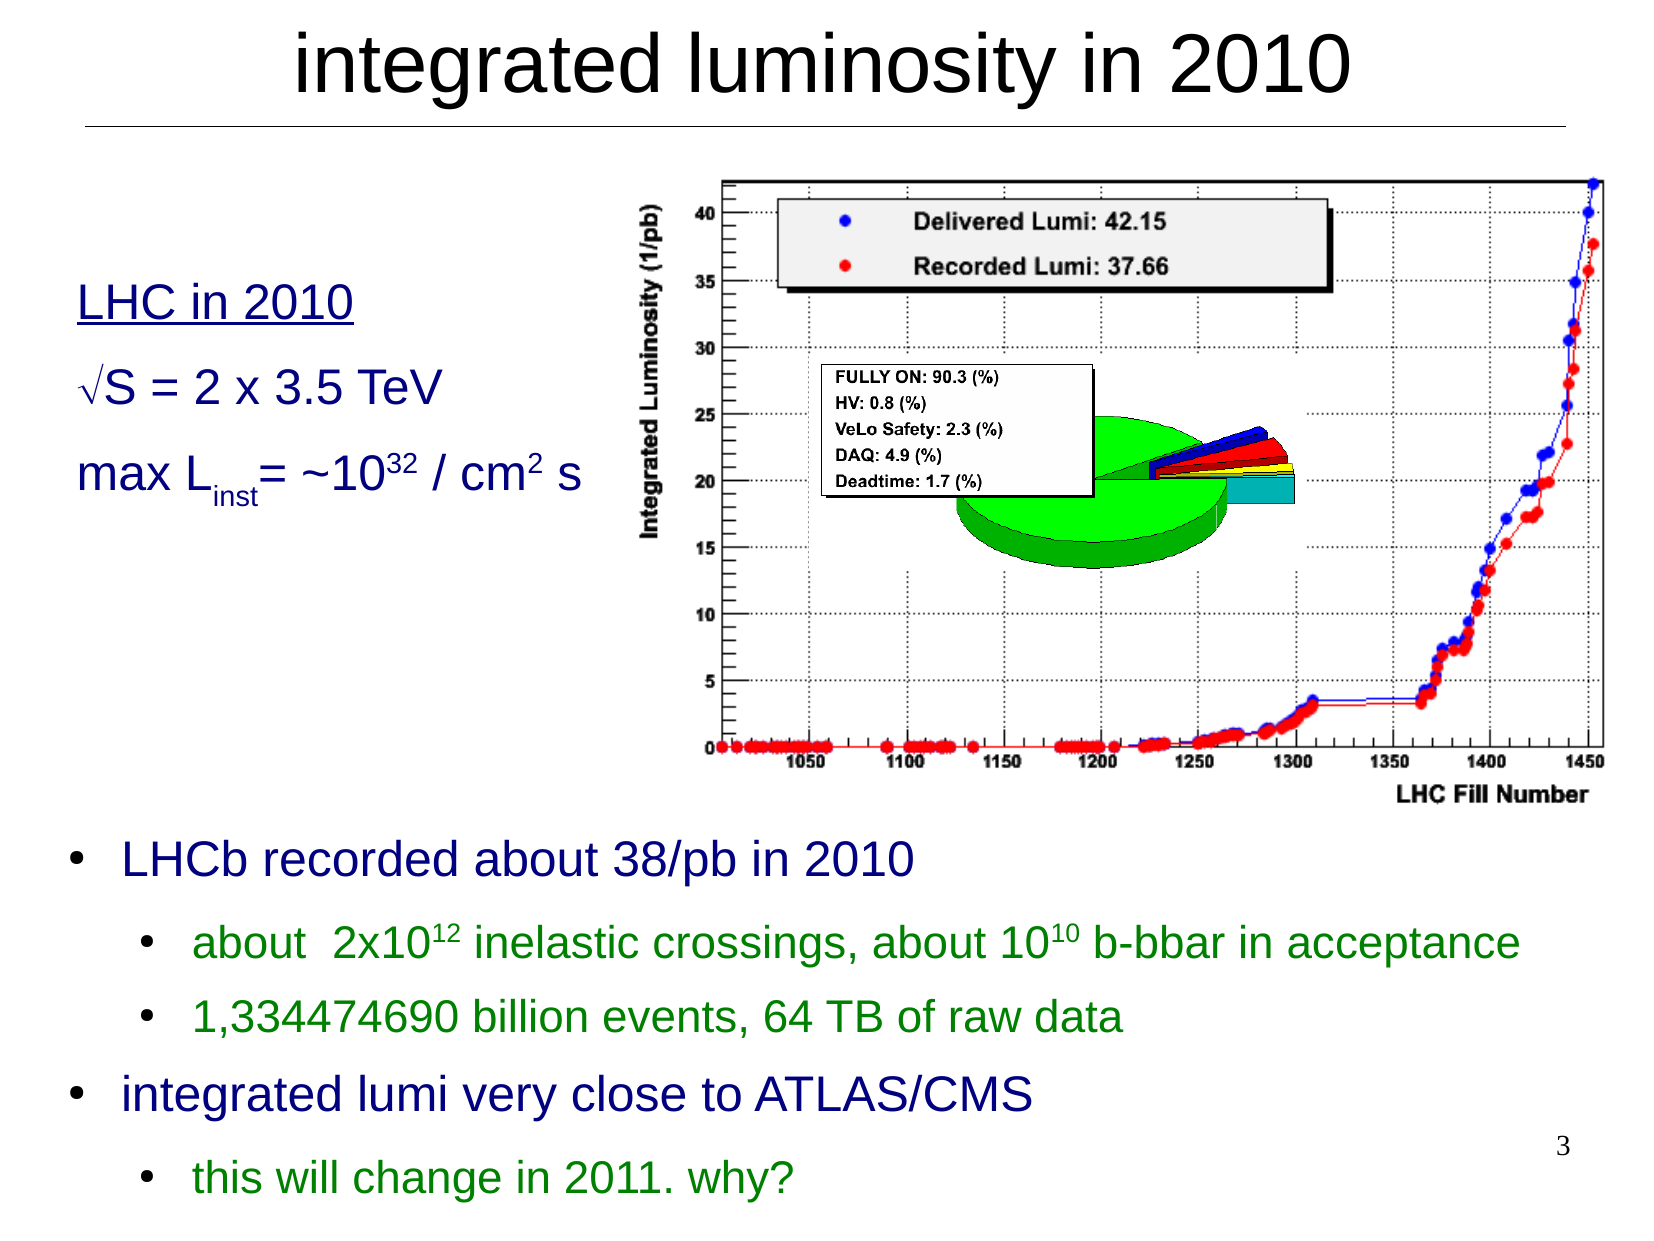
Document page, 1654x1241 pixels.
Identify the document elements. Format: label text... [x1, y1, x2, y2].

list LHCb recorded about 38/pb in 2010 about 2x1012 inelastic crossings, about 1010 b-bbar in acceptance 1,334474690 billion events, 64 TB of raw data integrated lumi very close to ATLAS/CMS this will change in 2011. why? [50, 831, 1627, 1203]
picture [625, 172, 1622, 811]
title integrated luminosity in 2010 [79, 5, 1568, 121]
list LHC in 2010 ÖS = 2 x 3.5 TeV max Linst= ~1032 / cm2 s [76, 274, 640, 658]
